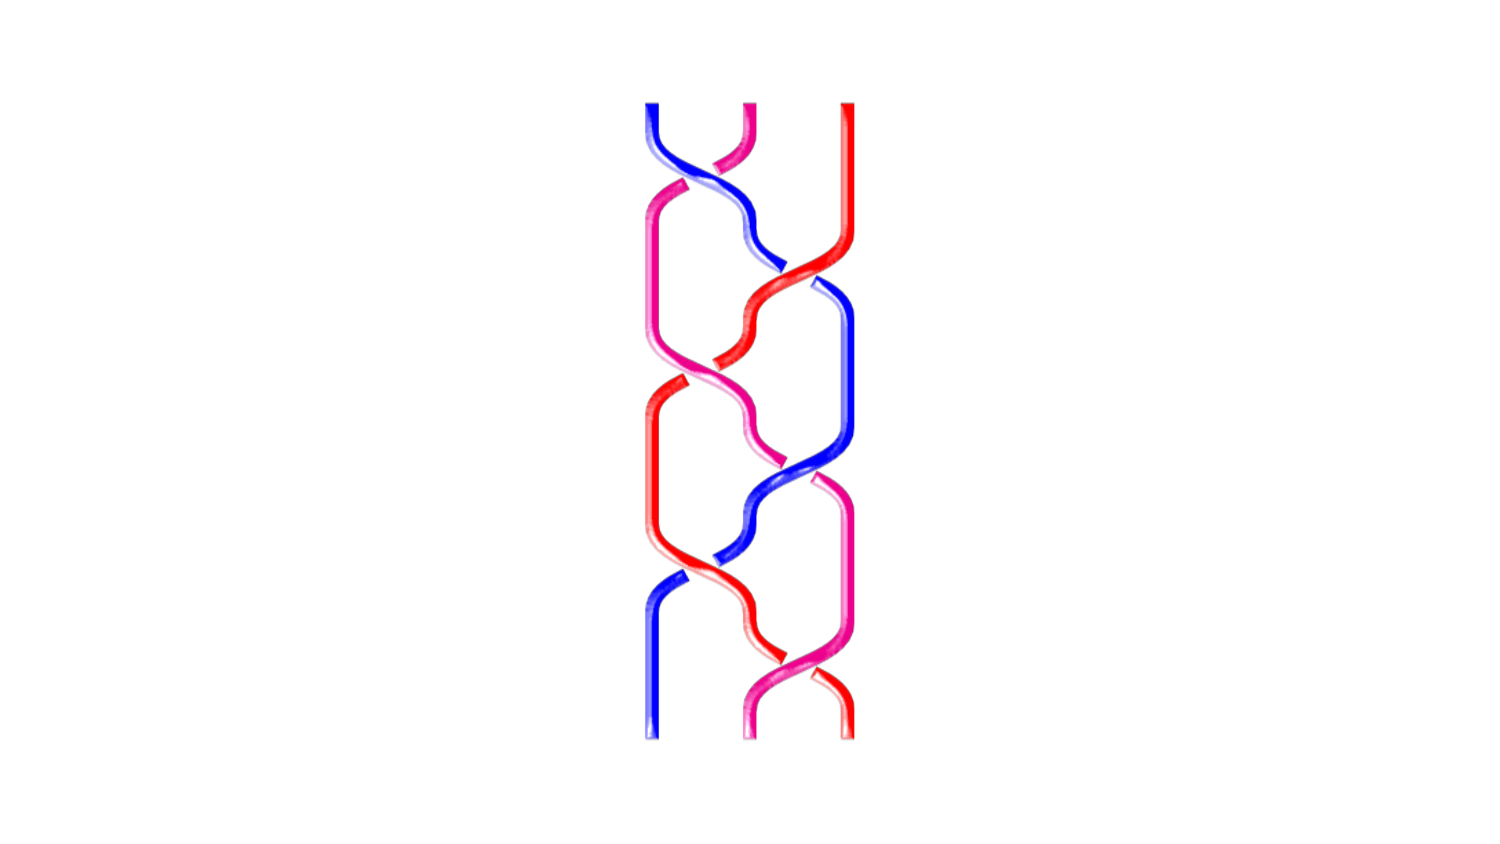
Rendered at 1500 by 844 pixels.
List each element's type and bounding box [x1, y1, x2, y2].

picture [619, 24, 881, 819]
